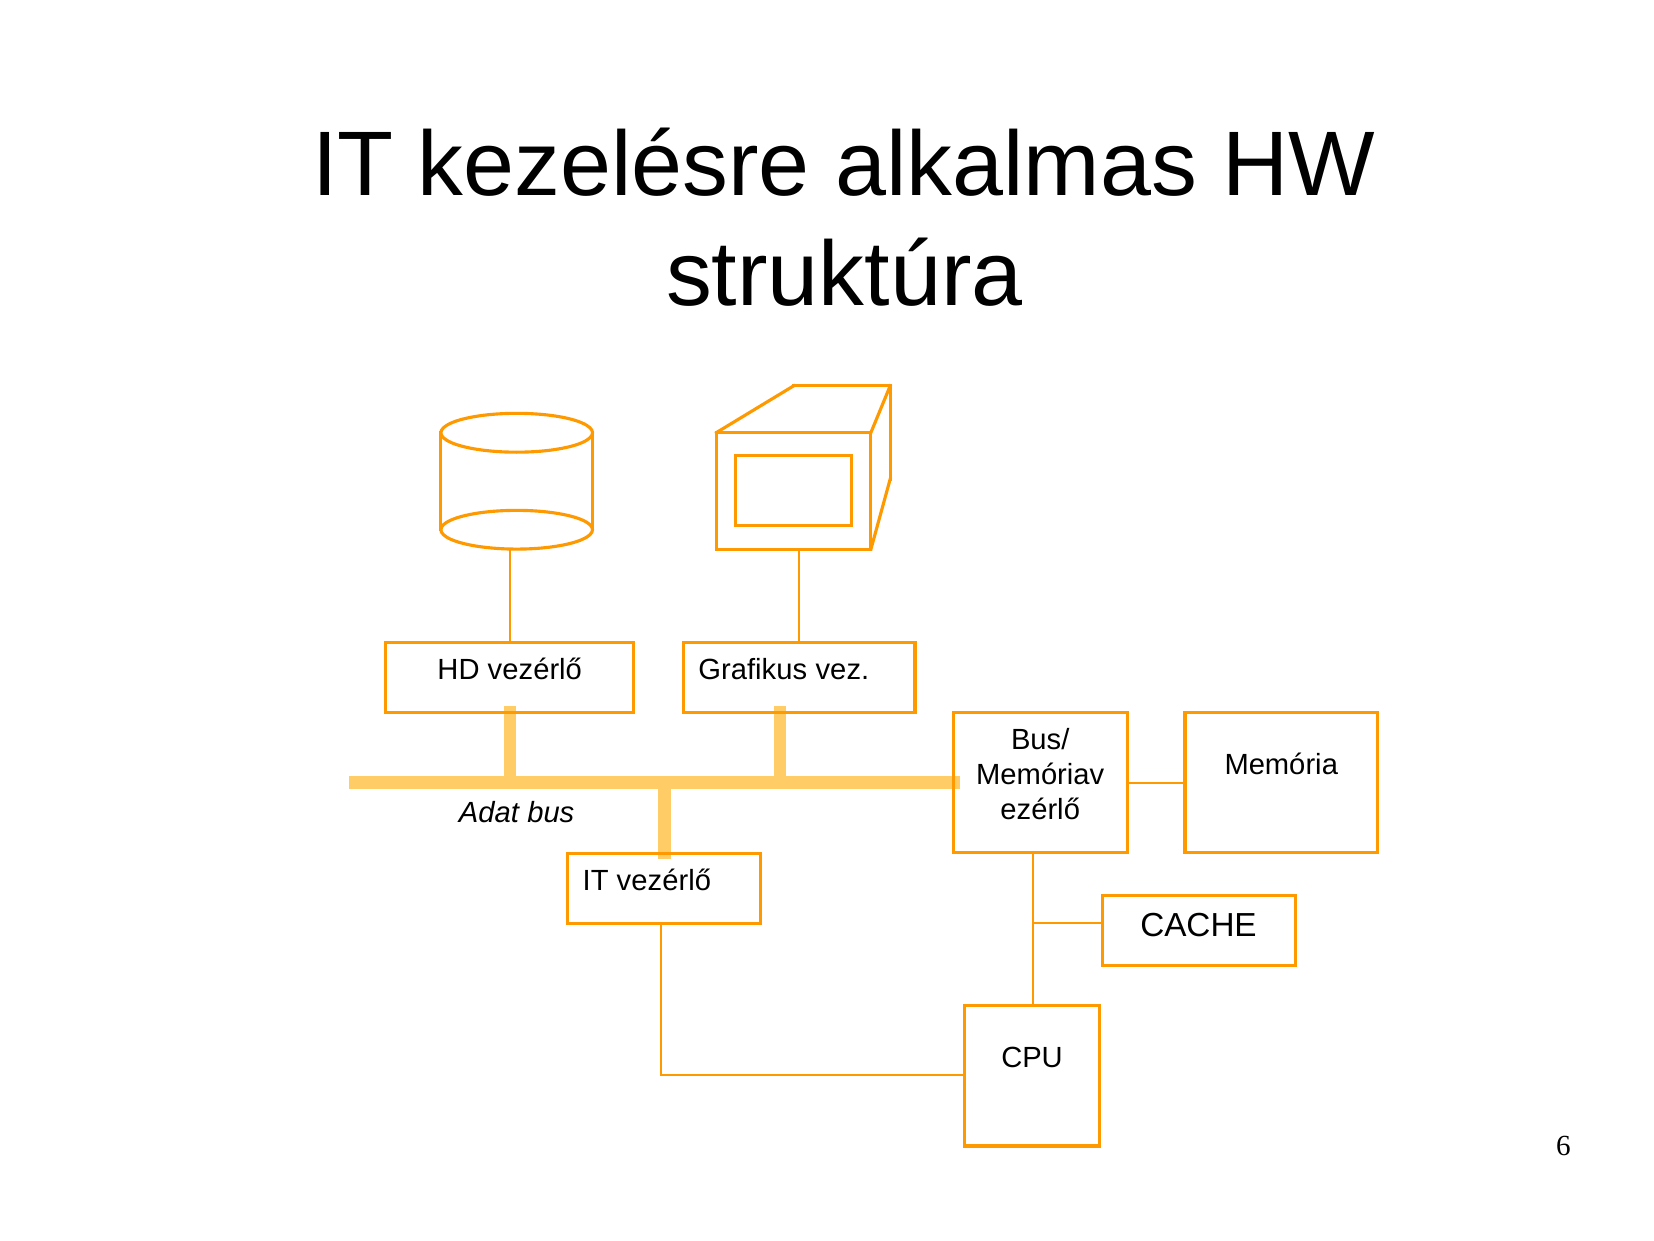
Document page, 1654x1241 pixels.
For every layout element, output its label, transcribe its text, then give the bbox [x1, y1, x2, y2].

text_box HD vezérlő [385, 642, 634, 713]
text_box IT vezérlő [567, 853, 761, 924]
text_box Adat bus [413, 785, 621, 856]
text_box CPU [964, 1005, 1100, 1147]
text_box Bus/ Memóriavezérlő [953, 712, 1128, 853]
text_box CACHE [1102, 895, 1296, 966]
title IT kezelésre alkalmas HW struktúra [124, 110, 1530, 317]
text_box Grafikus vez. [683, 642, 915, 713]
text_box Memória [1184, 712, 1378, 853]
